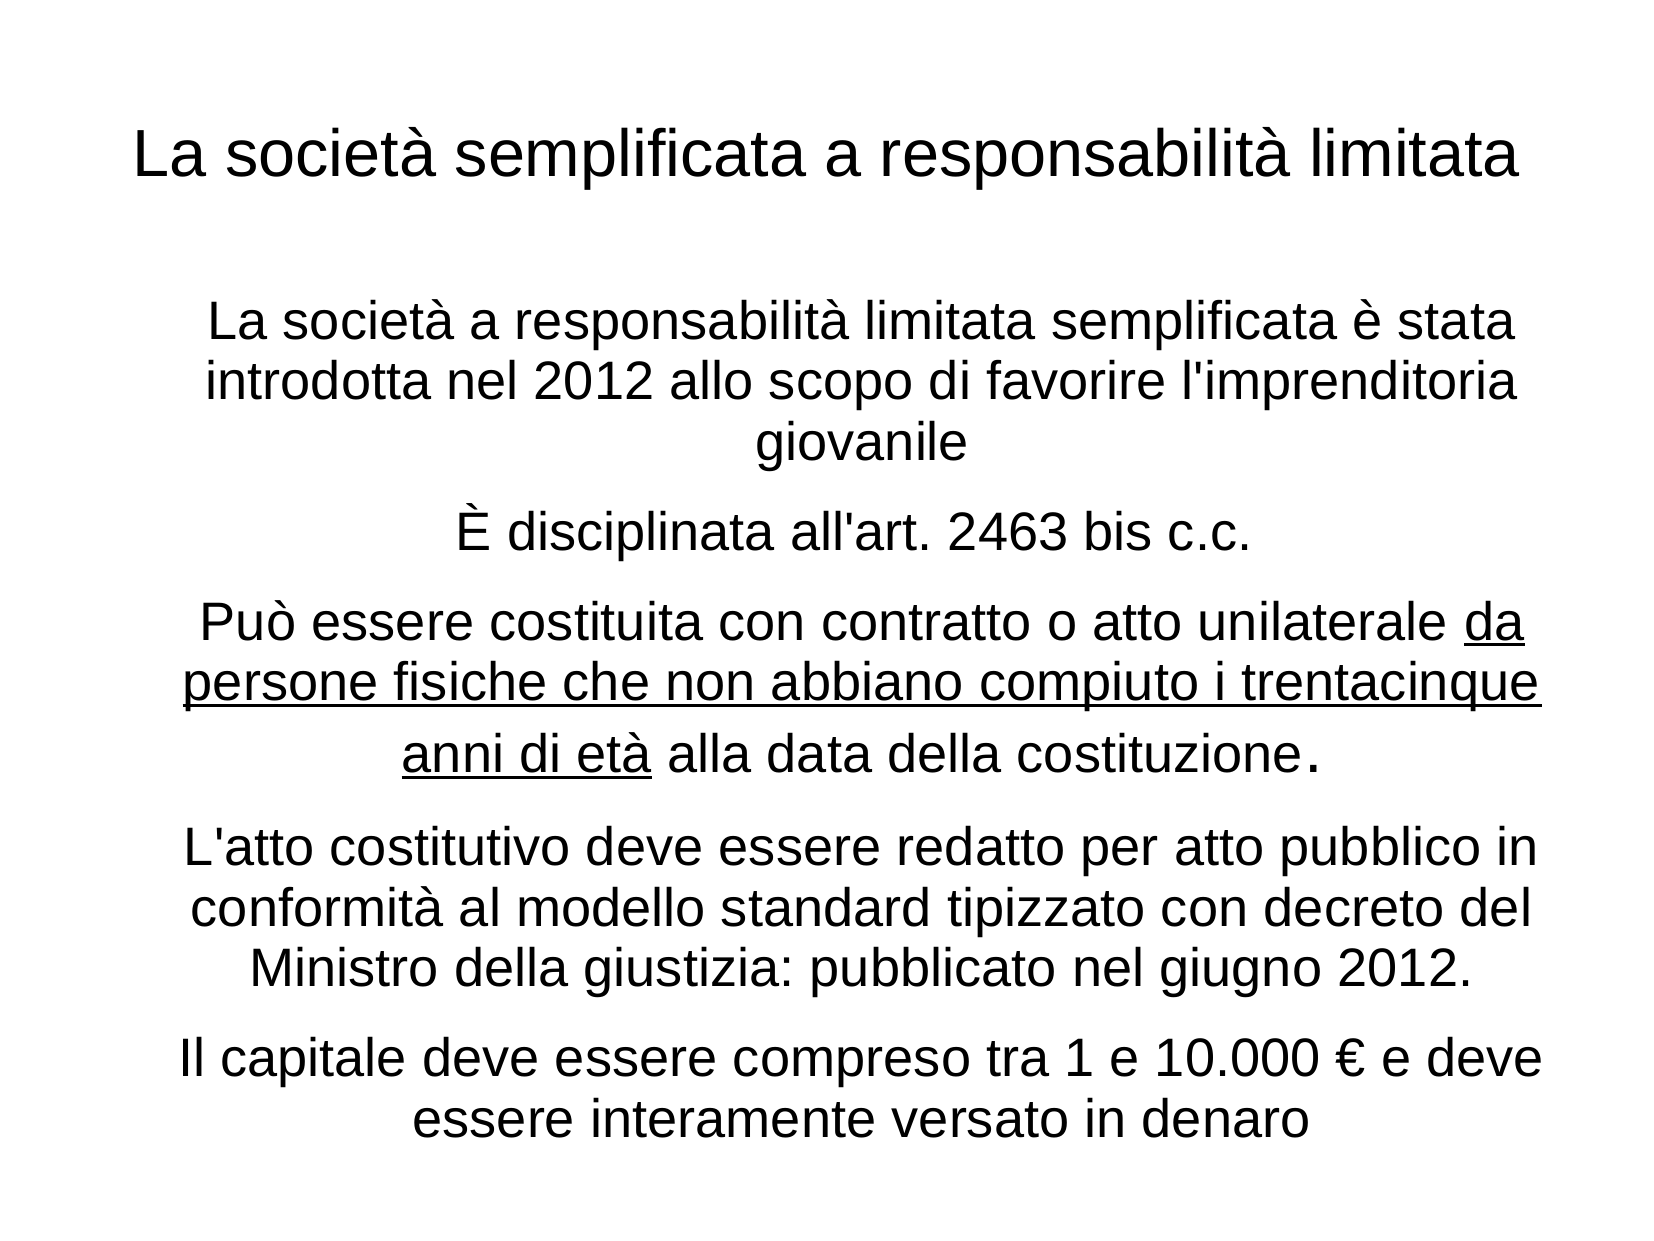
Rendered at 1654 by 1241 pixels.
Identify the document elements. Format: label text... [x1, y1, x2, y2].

list La società a responsabilità limitata semplificata è stata introdotta nel 2012 allo scopo di favorire l'imprenditoria giovanile È disciplinata all'art. 2463 bis c.c. Può essere costituita con contratto o atto unilaterale da persone fisiche che non abbiano compiuto i trentacinque anni di età alla data della costituzione. L'atto costitutivo deve essere redatto per atto pubblico in conformità al modello standard tipizzato con decreto del Ministro della giustizia: pubblicato nel giugno 2012. Il capitale deve essere compreso tra 1 e 10.000 € e deve essere interamente versato in denaro [82, 290, 1571, 1240]
title La società semplificata a responsabilità limitata [82, 49, 1571, 257]
